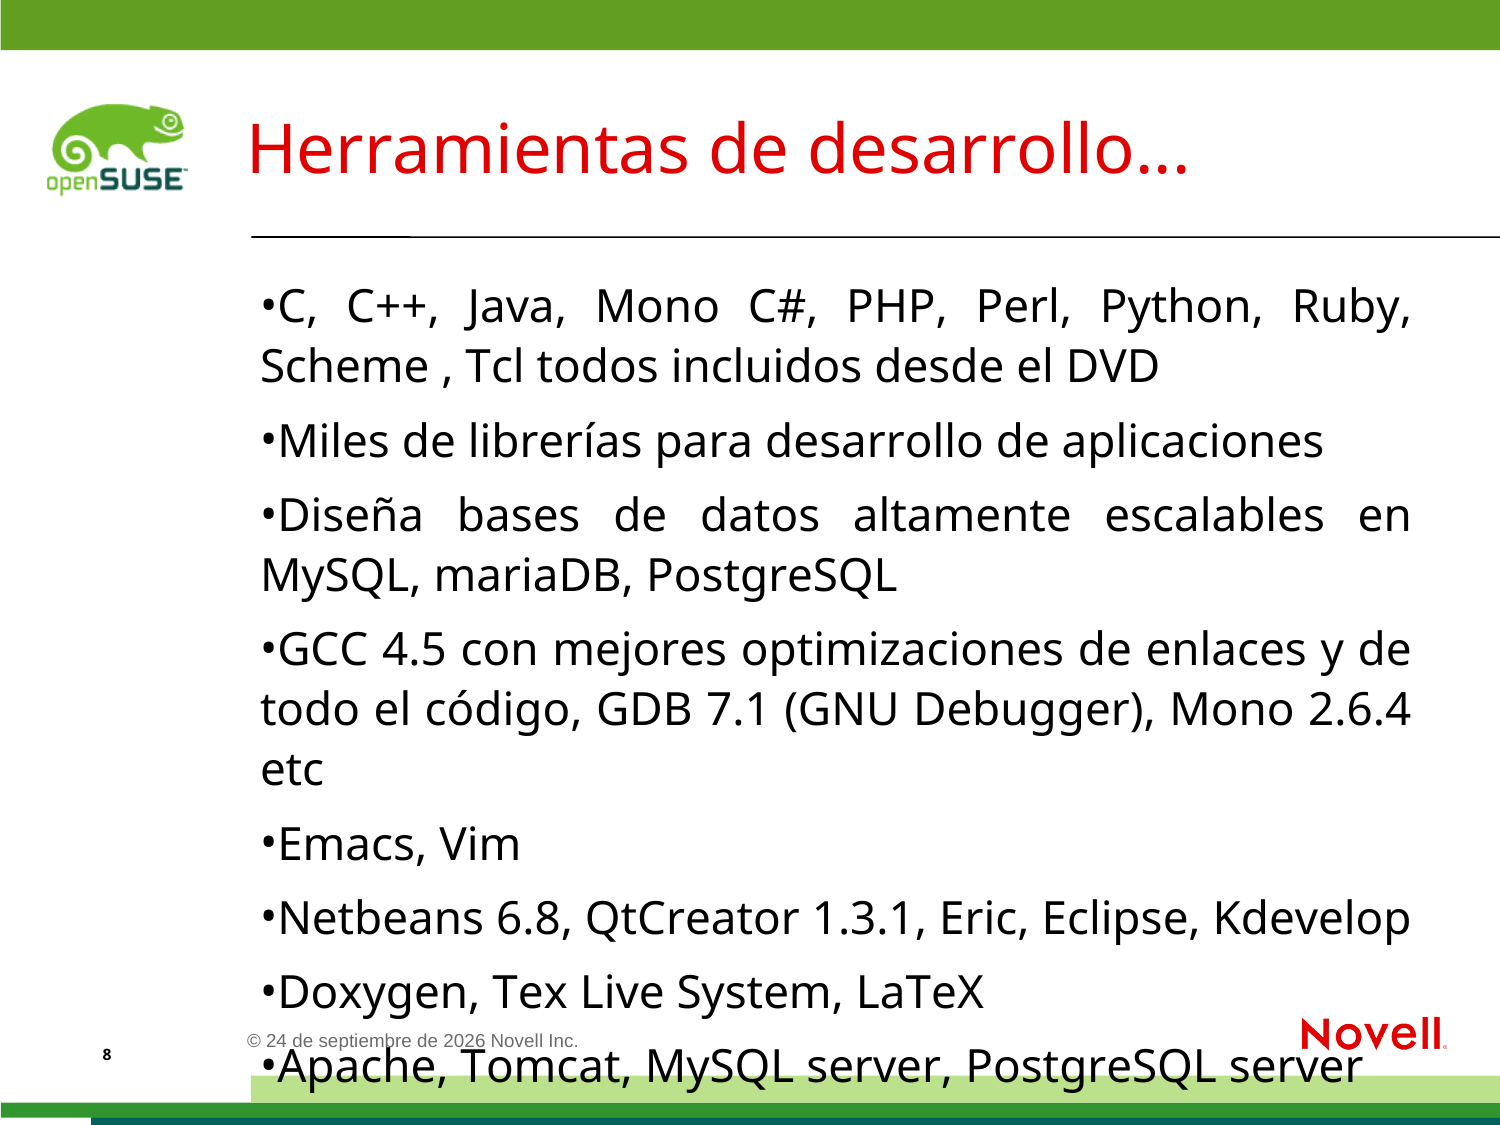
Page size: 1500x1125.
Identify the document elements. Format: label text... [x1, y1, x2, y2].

list C, C++, Java, Mono C#, PHP, Perl, Python, Ruby, Scheme , Tcl todos incluidos desde el DVD Miles de librerías para desarrollo de aplicaciones Diseña bases de datos altamente escalables en MySQL, mariaDB, PostgreSQL GCC 4.5 con mejores optimizaciones de enlaces y de todo el código, GDB 7.1 (GNU Debugger), Mono 2.6.4 etc Emacs, Vim Netbeans 6.8, QtCreator 1.3.1, Eric, Eclipse, Kdevelop Doxygen, Tex Live System, LaTeX Apache, Tomcat, MySQL server, PostgreSQL server [245, 267, 1458, 1026]
picture [1295, 1026, 1453, 1056]
title Herramientas de desarrollo... [246, 60, 1453, 239]
picture [47, 104, 188, 197]
